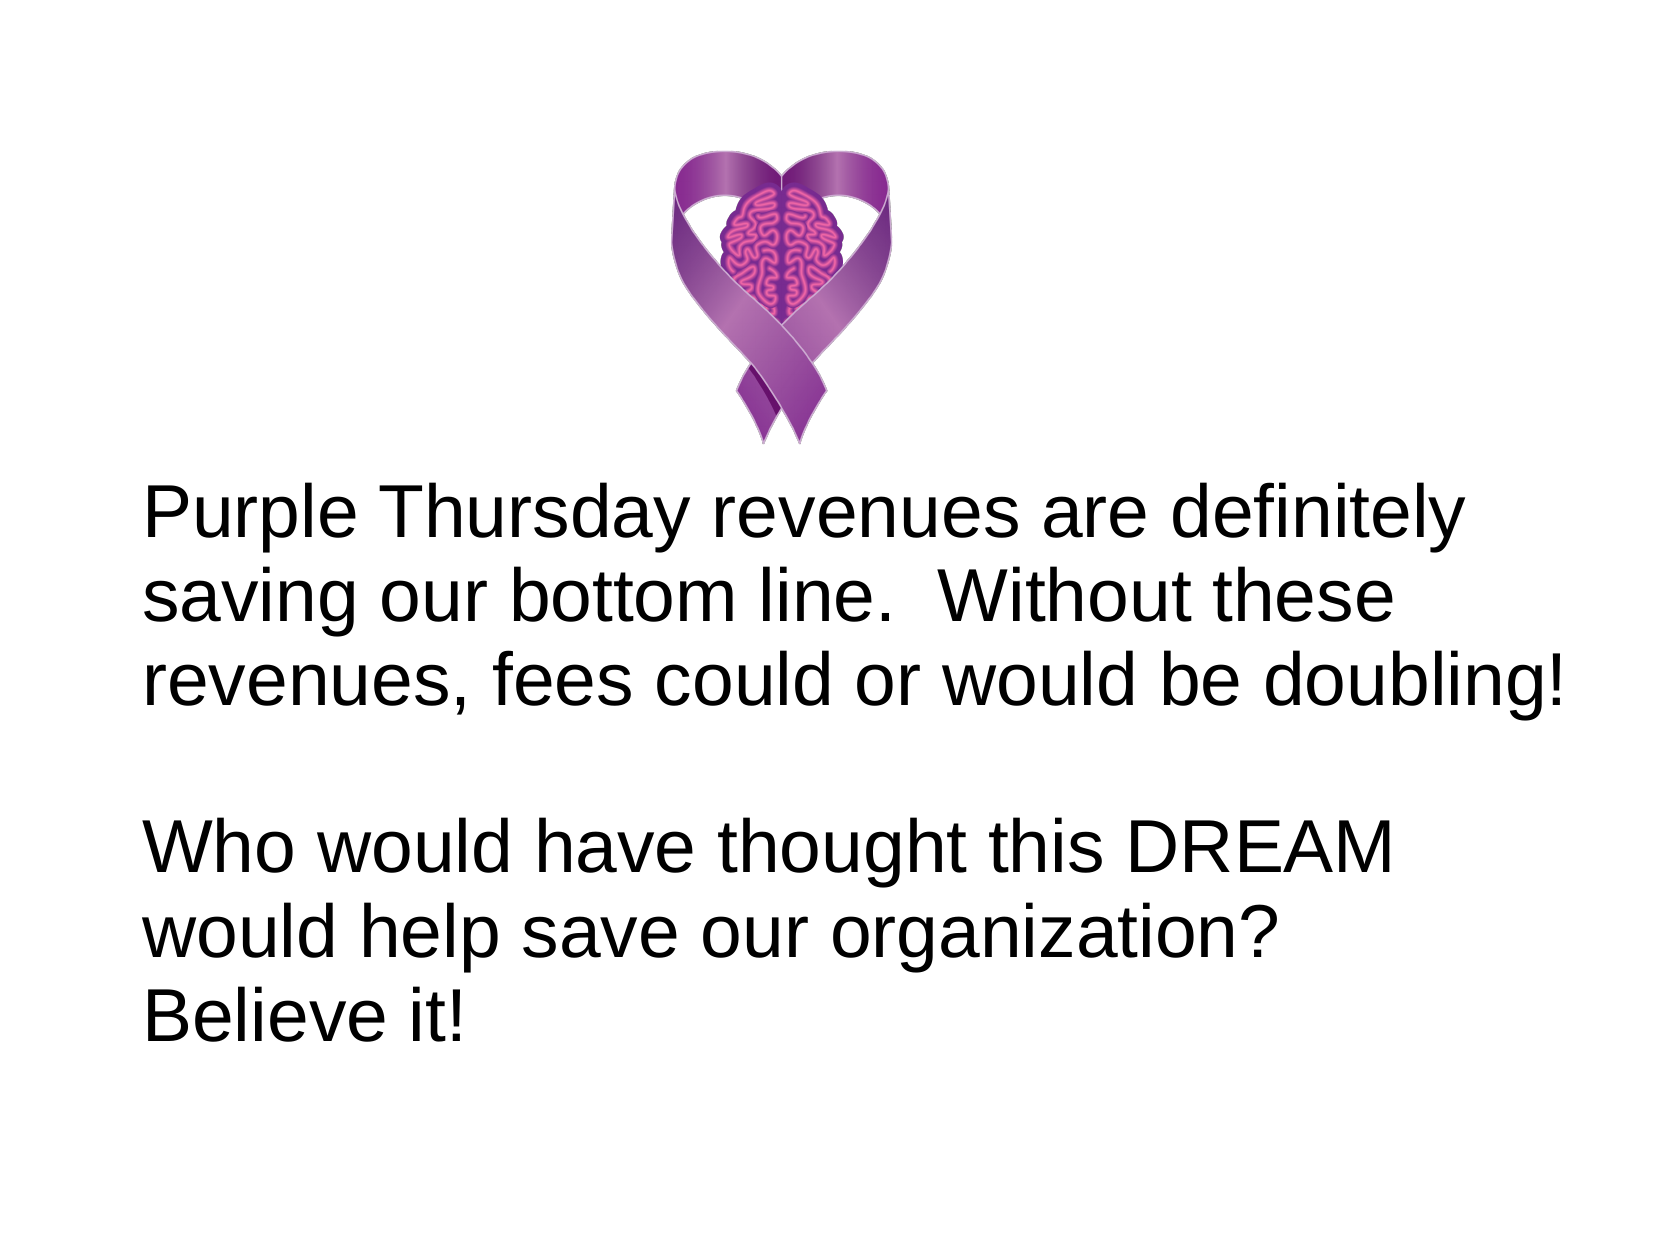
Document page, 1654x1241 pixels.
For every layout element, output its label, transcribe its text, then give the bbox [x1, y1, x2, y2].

text_box Purple Thursday revenues are definitely saving our bottom line. Without these revenues, fees could or would be doubling! Who would have thought this DREAM would help save our organization? Believe it! [127, 125, 1608, 1241]
picture [665, 143, 898, 452]
